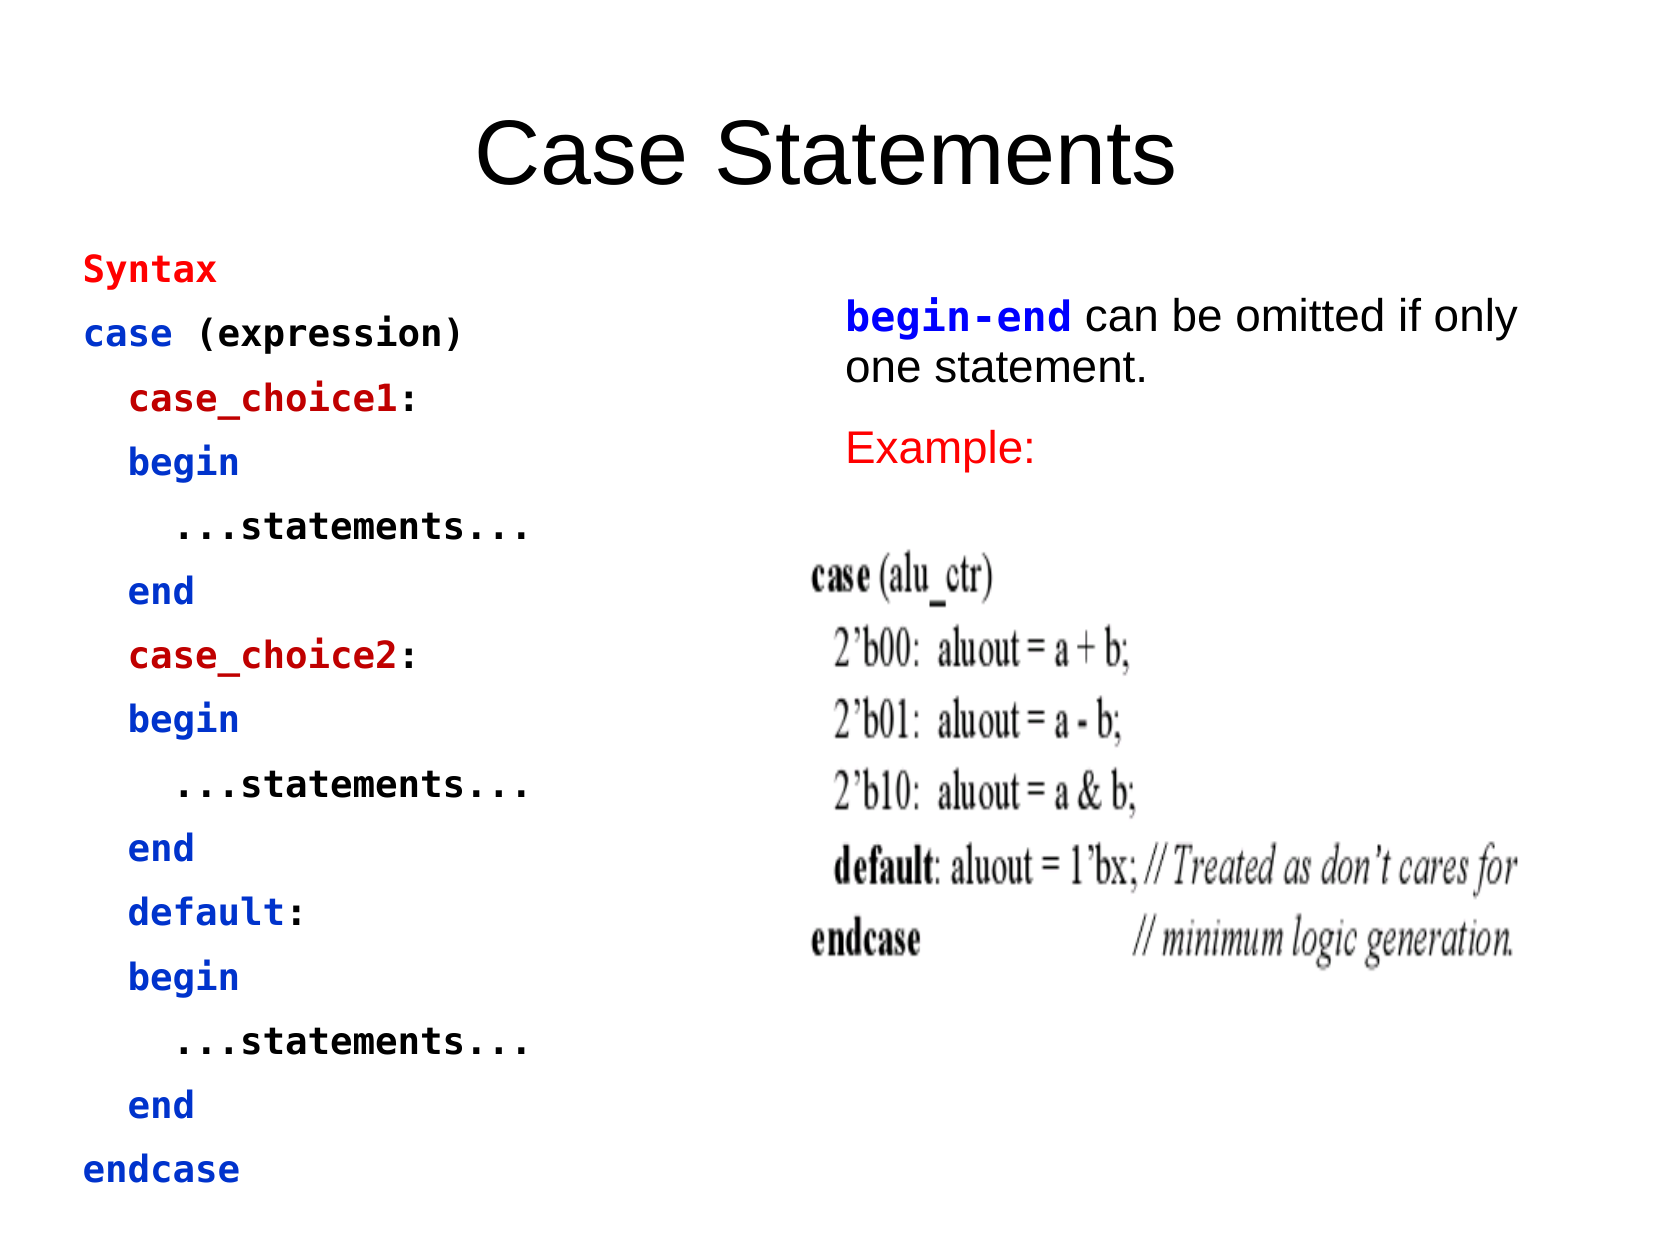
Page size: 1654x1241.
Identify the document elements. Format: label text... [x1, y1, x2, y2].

list Syntax case (expression) case_choice1: begin ...statements... end case_choice2: begin ...statements... end default: begin ...statements... end endcase [82, 254, 809, 1199]
list begin-end can be omitted if only one statement. Example: [845, 290, 1572, 526]
title Case Statements [82, 56, 1571, 250]
text_box [787, 525, 1563, 1004]
